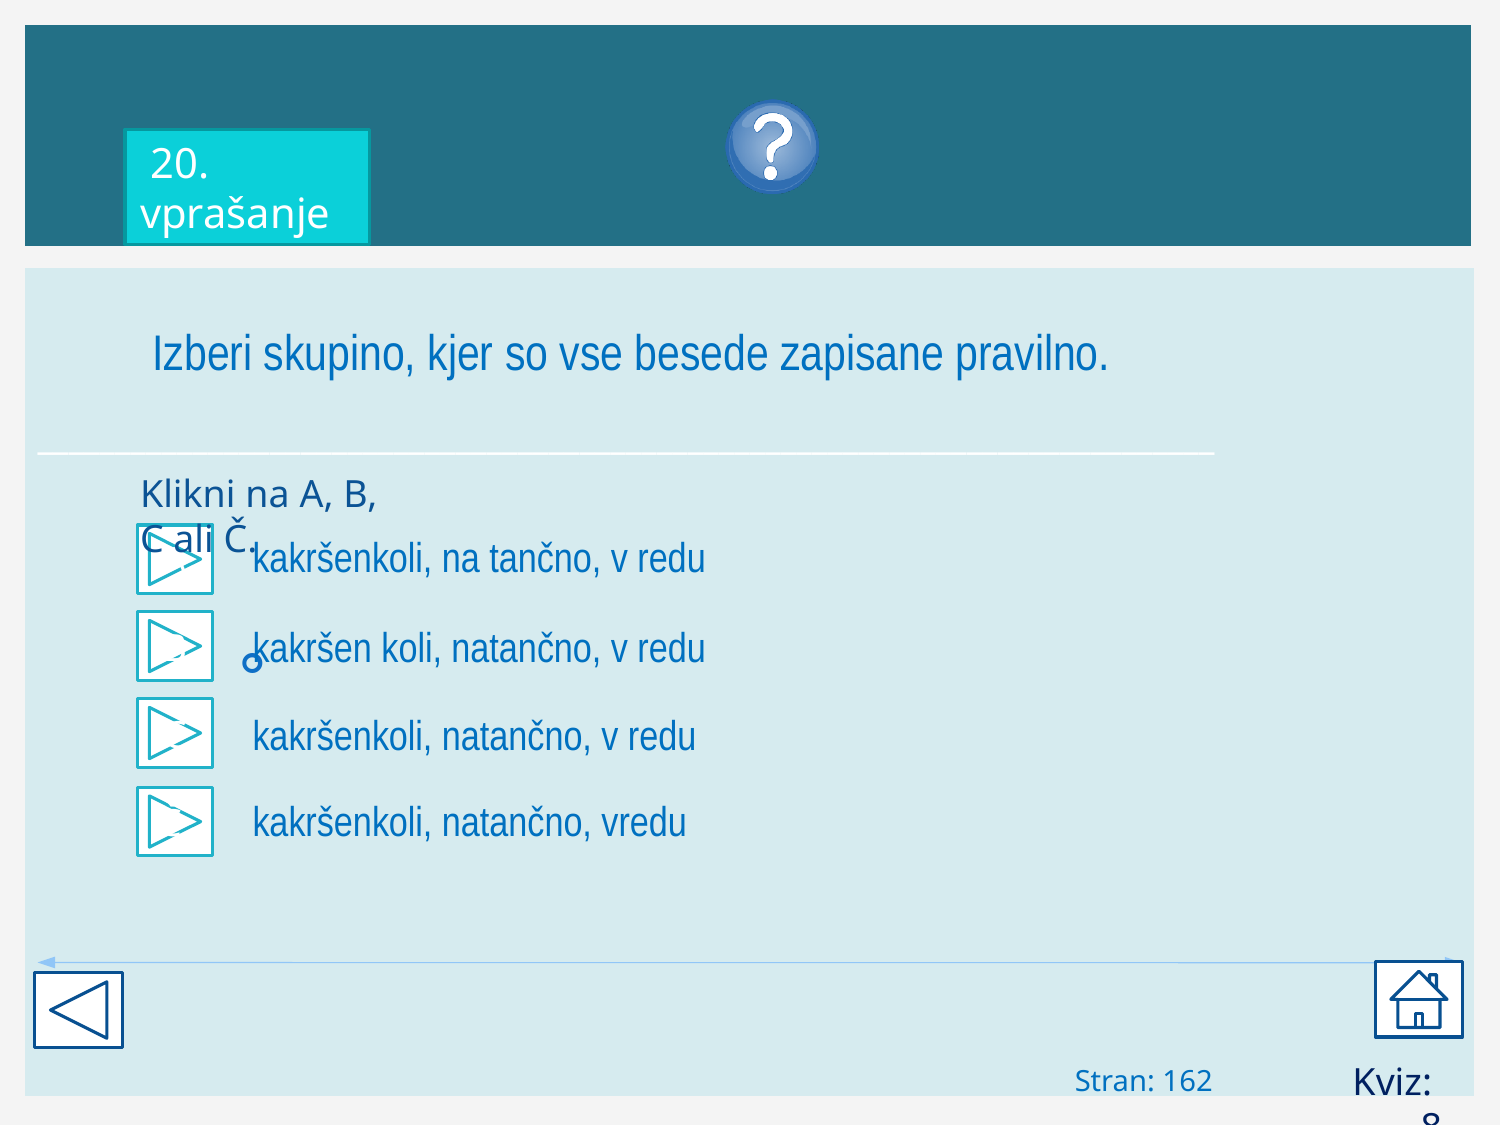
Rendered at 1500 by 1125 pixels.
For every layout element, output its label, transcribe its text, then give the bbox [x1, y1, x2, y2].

text_box 20. vprašanje [125, 129, 370, 195]
text_box Stran: 162 [975, 1055, 1313, 1106]
text_box Kviz: 8 [1337, 1050, 1475, 1111]
text_box Klikni na A, B, C ali Č. [125, 466, 413, 524]
text_box kakršenkoli, natančno, v redu [237, 701, 1363, 767]
text_box ____________________________________________________________________________ [22, 404, 1488, 466]
text_box Č. [137, 787, 213, 856]
text_box Izberi skupino, kjer so vse besede zapisane pravilno. [137, 313, 1363, 389]
text_box kakršenkoli, na tančno, v redu [237, 523, 1363, 589]
text_box kakršenkoli, natančno, vredu [237, 787, 1363, 854]
text_box [1426, 1116, 1435, 1124]
text_box A [137, 524, 213, 594]
text_box kakršen koli, natančno, v redu [237, 613, 1363, 679]
picture [725, 100, 819, 194]
text_box [0, 0, 1500, 1125]
text_box B [137, 611, 213, 681]
text_box C [137, 698, 213, 768]
